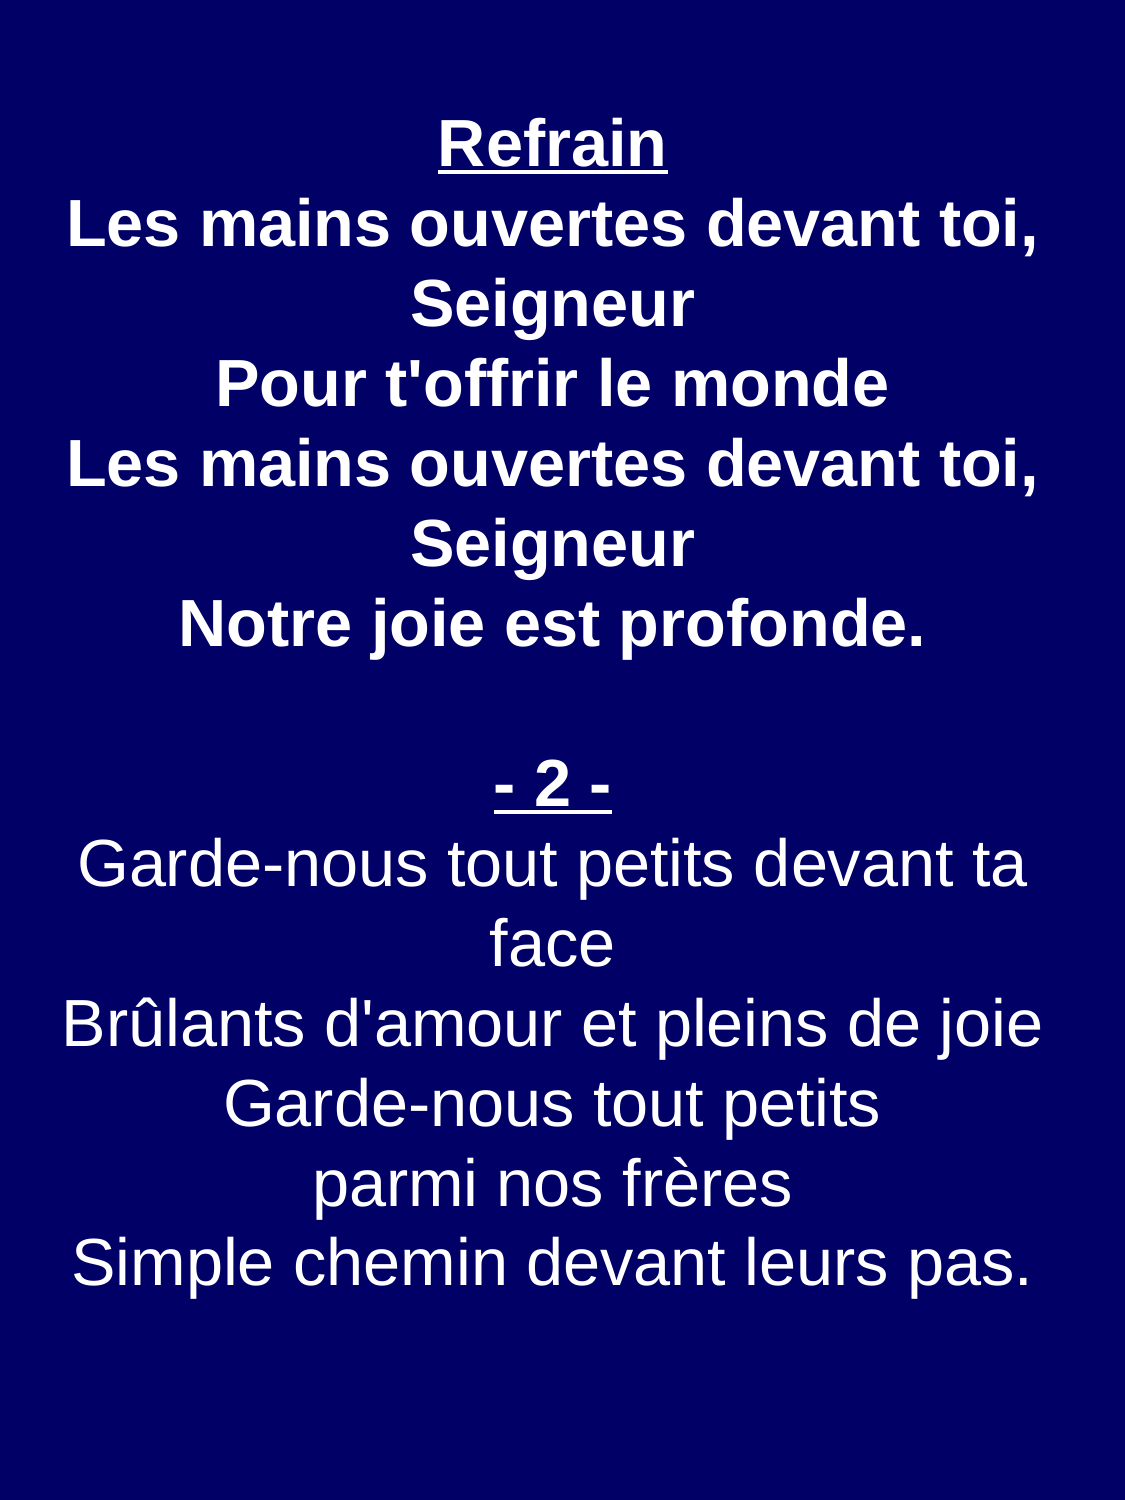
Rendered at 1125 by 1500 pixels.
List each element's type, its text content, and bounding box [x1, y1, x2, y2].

text_box Refrain Les mains ouvertes devant toi, Seigneur Pour t'offrir le monde Les mains ouvertes devant toi, Seigneur Notre joie est profonde. - 2 - Garde-nous tout petits devant ta face Brûlants d'amour et pleins de joie Garde-nous tout petits parmi nos frères Simple chemin devant leurs pas. [11, 47, 1094, 1402]
